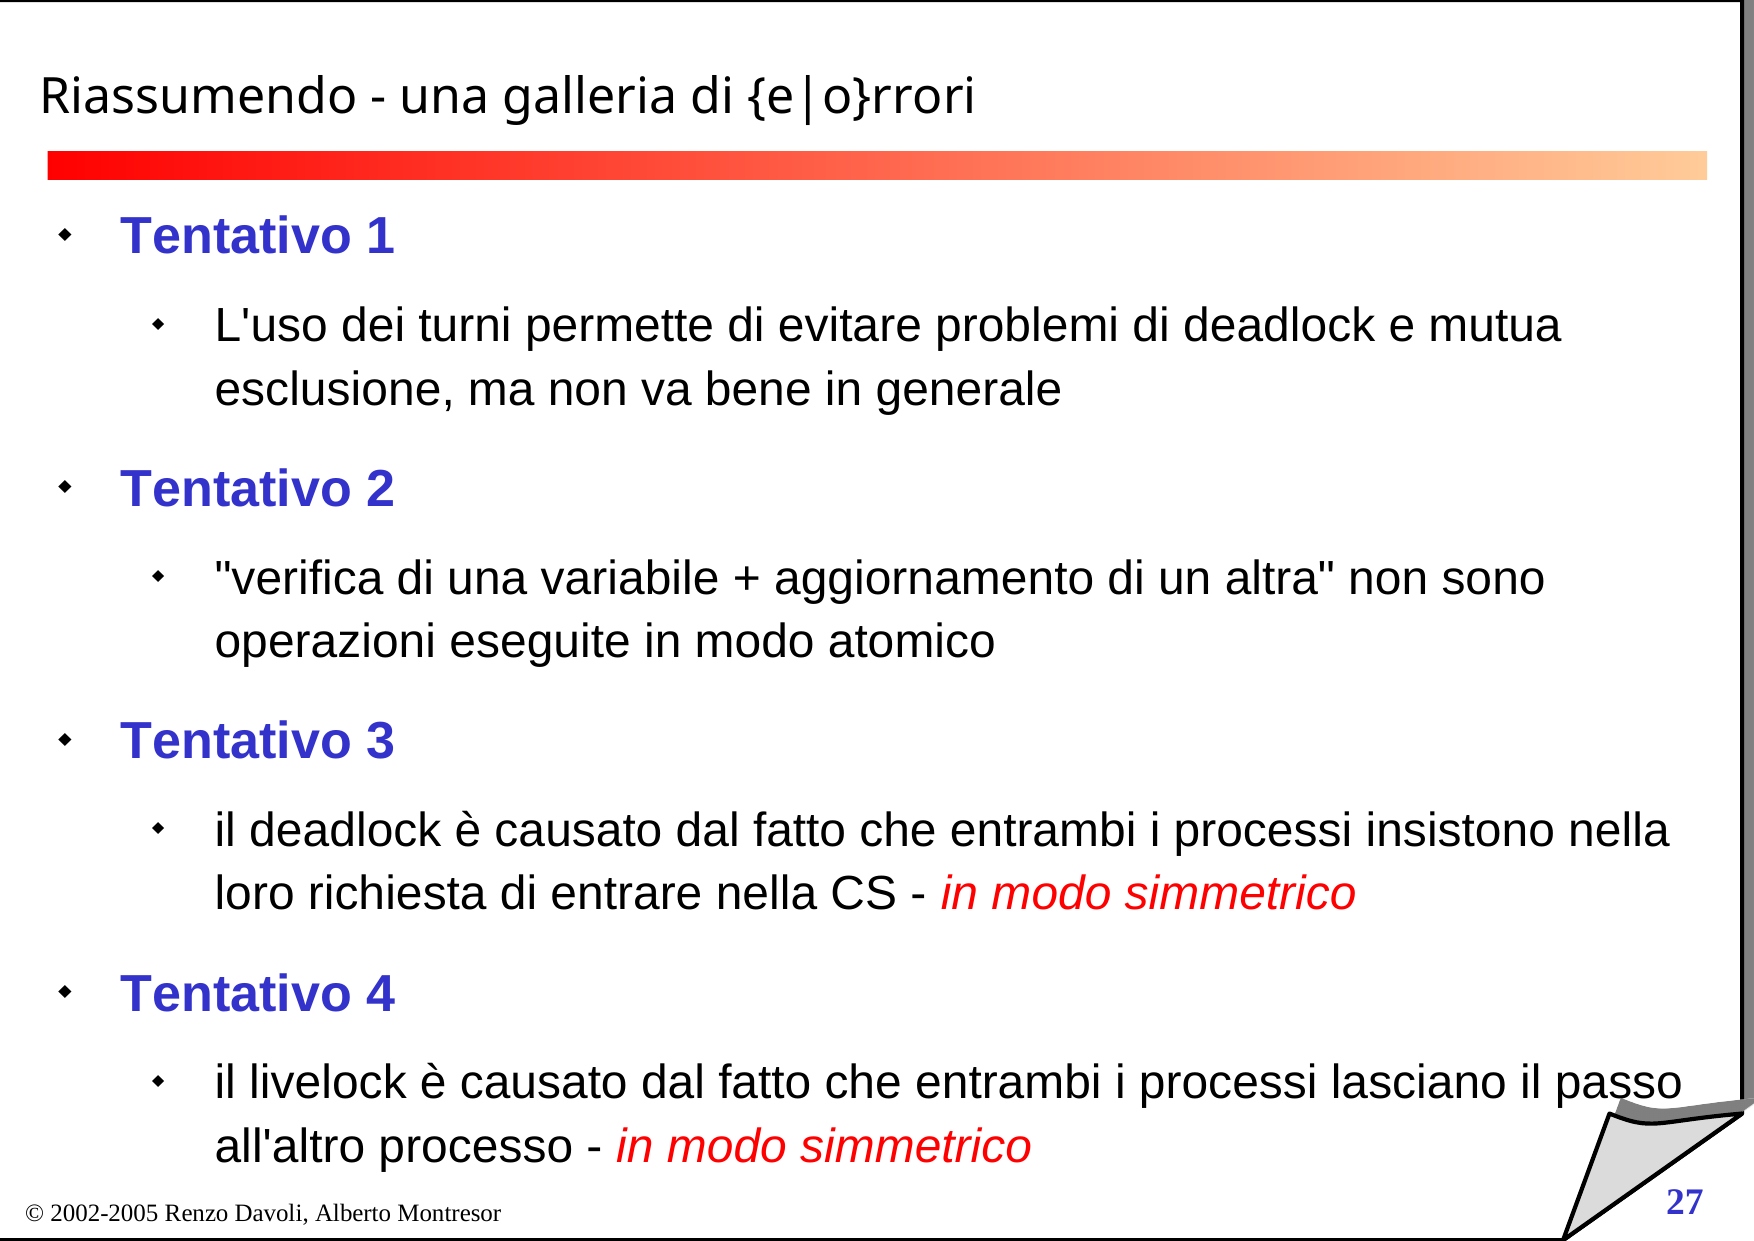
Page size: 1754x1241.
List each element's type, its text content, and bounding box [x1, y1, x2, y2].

title Riassumendo - una galleria di {e|o}rrori [39, 49, 1713, 144]
list Tentativo 1 L'uso dei turni permette di evitare problemi di deadlock e mutua esclusione, ma non va bene in generale Tentativo 2 "verifica di una variabile + aggiornamento di un altra" non sono operazioni eseguite in modo atomico Tentativo 3 il deadlock è causato dal fatto che entrambi i processi insistono nella loro richiesta di entrare nella CS - in modo simmetrico Tentativo 4 il livelock è causato dal fatto che entrambi i processi lasciano il passo all'altro processo - in modo simmetrico [58, 206, 1696, 1214]
